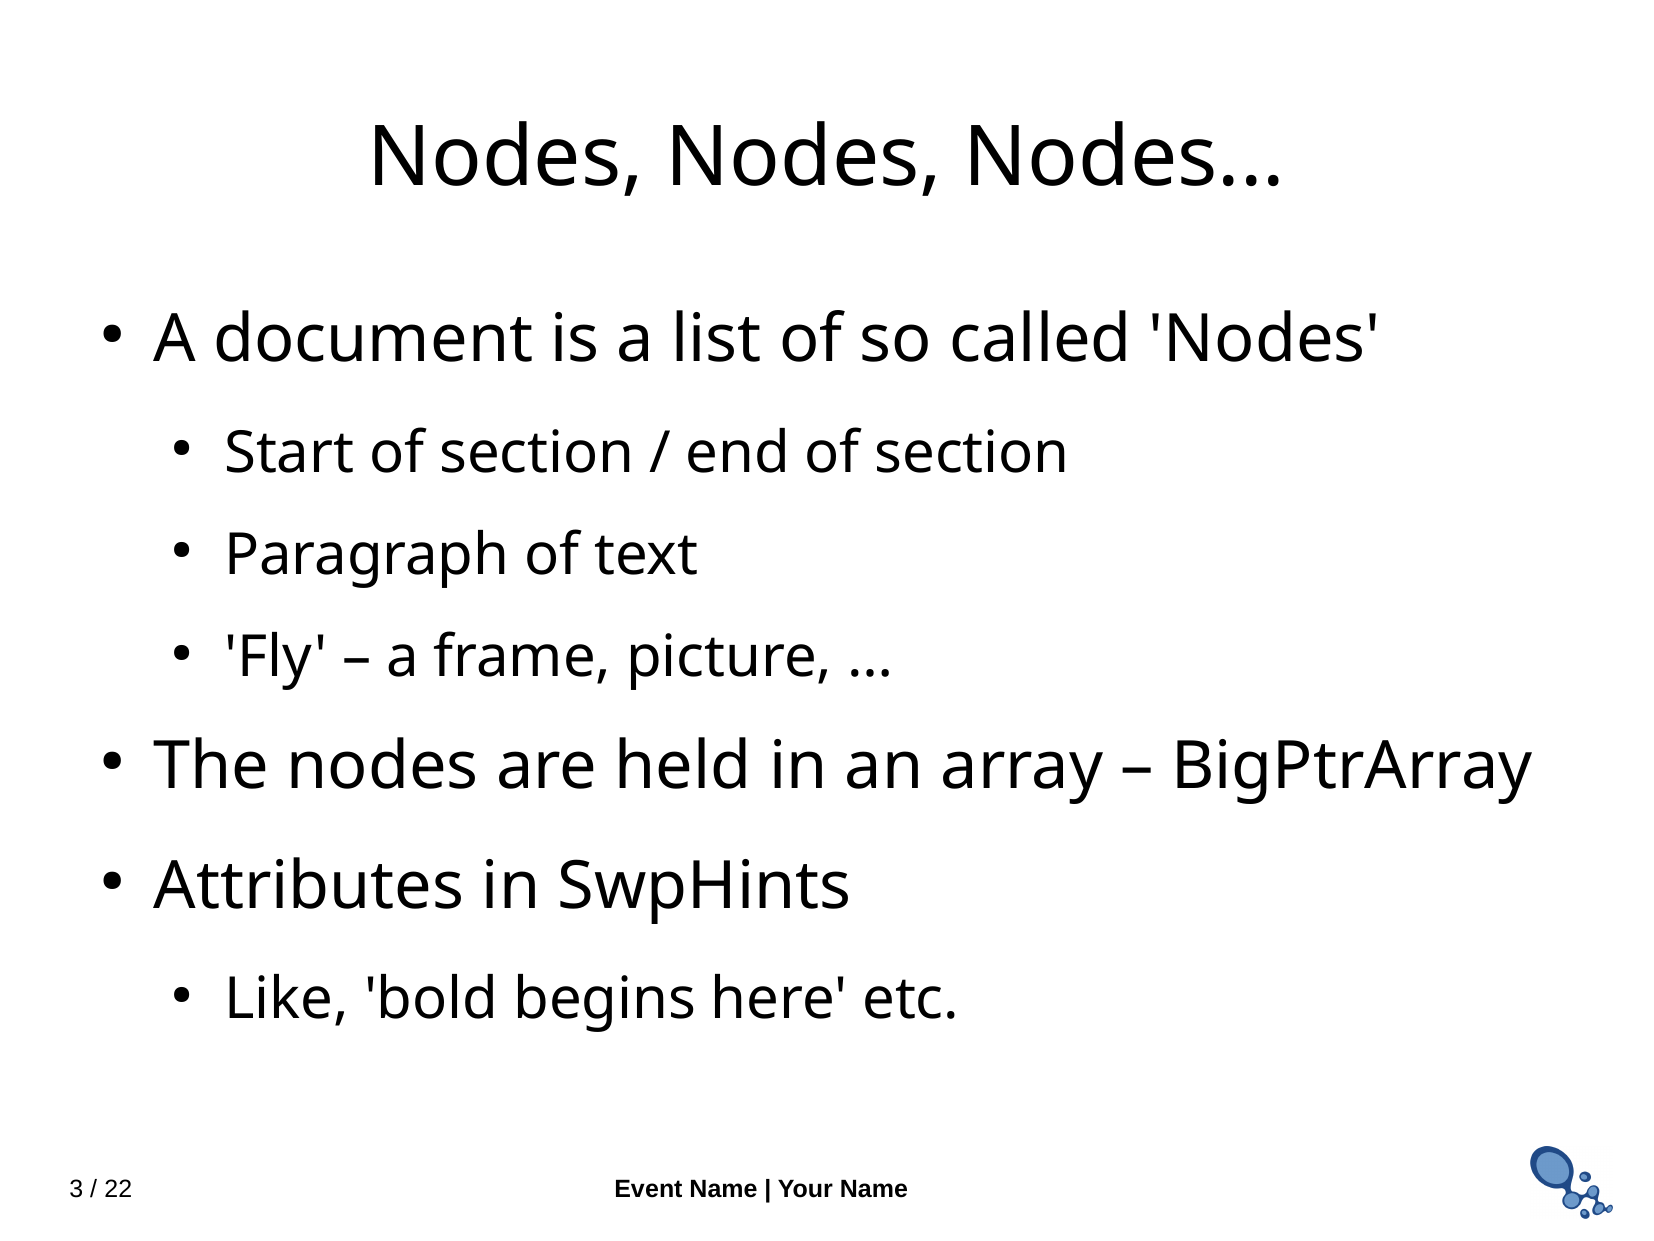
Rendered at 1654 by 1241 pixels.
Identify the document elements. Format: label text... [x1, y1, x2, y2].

picture [1530, 1146, 1613, 1219]
list A document is a list of so called 'Nodes' Start of section / end of section Paragraph of text 'Fly' – a frame, picture, … The nodes are held in an array – BigPtrArray Attributes in SwpHints Like, 'bold begins here' etc. [82, 290, 1538, 1141]
title Nodes, Nodes, Nodes... [82, 49, 1571, 257]
